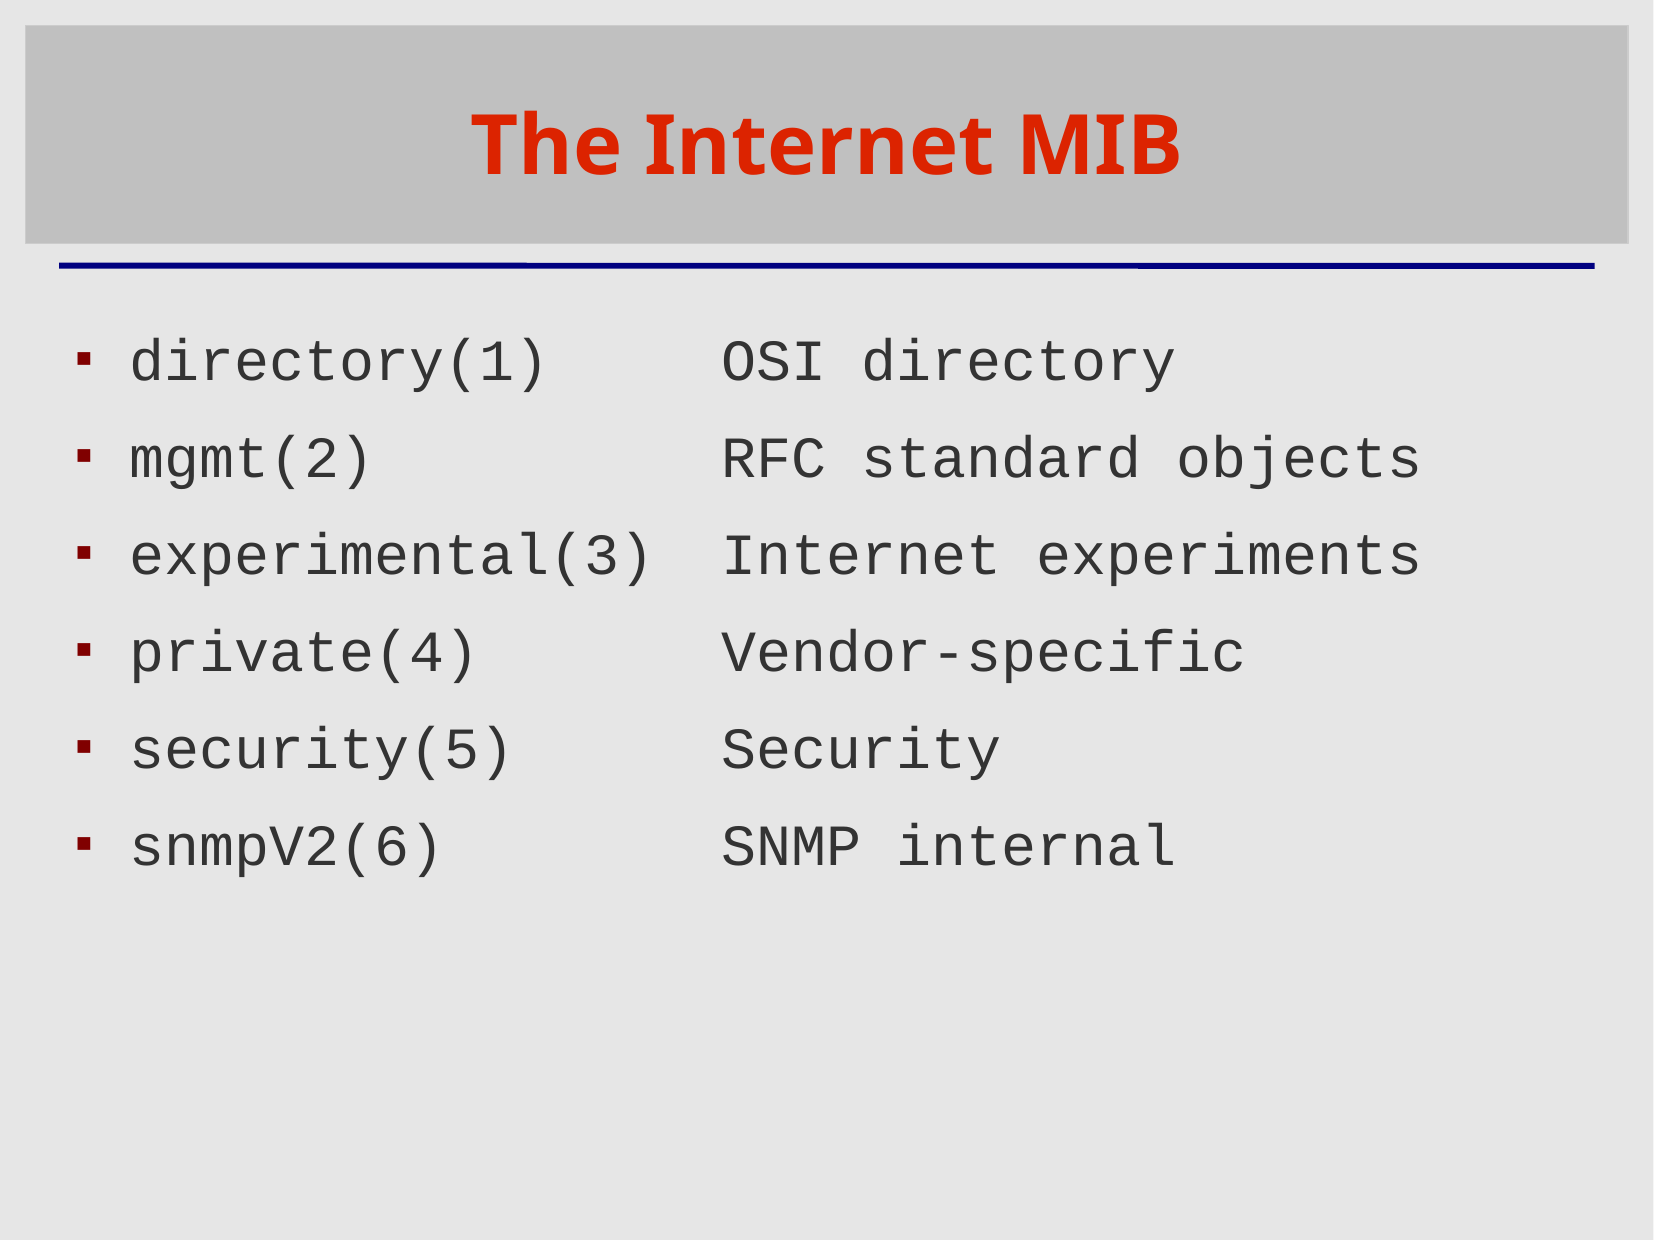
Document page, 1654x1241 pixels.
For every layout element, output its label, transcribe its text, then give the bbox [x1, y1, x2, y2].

title The Internet MIB [121, 46, 1534, 253]
chart [563, 559, 1097, 686]
list directory(1) OSI directory mgmt(2) RFC standard objects experimental(3) Internet experiments private(4) Vendor-specific security(5) Security snmpV2(6) SNMP internal [59, 322, 1594, 1117]
